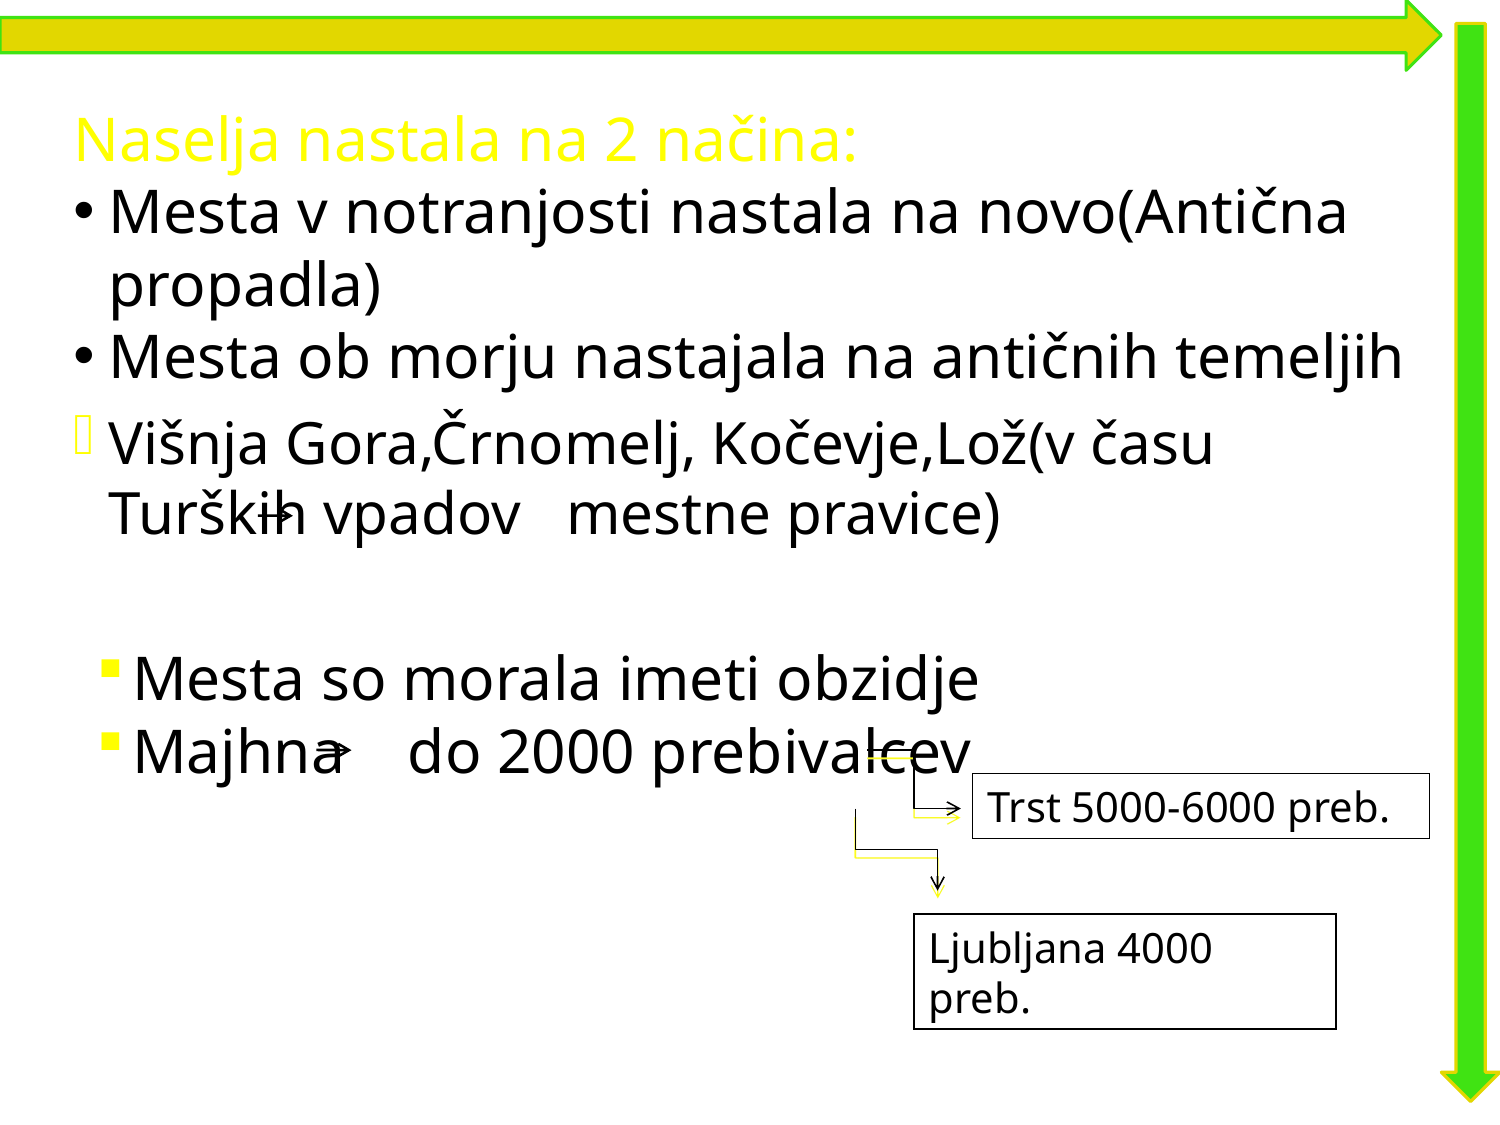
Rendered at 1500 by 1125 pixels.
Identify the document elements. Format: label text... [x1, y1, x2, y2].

text_box [1441, 23, 1500, 1102]
text_box Trst 5000-6000 preb. [972, 773, 1430, 839]
text_box Naselja nastala na 2 načina: Mesta v notranjosti nastala na novo(Antična propadla) Mesta ob morju nastajala na antičnih temeljih [58, 93, 1430, 471]
text_box Višnja Gora,Črnomelj, Kočevje,Lož(v času Turških vpadov mestne pravice) [58, 398, 1348, 554]
text_box Ljubljana 4000 preb. [913, 913, 1336, 1029]
text_box Mesta so morala imeti obzidje Majhna do 2000 prebivalcev [81, 632, 1196, 866]
text_box [0, 0, 1442, 71]
